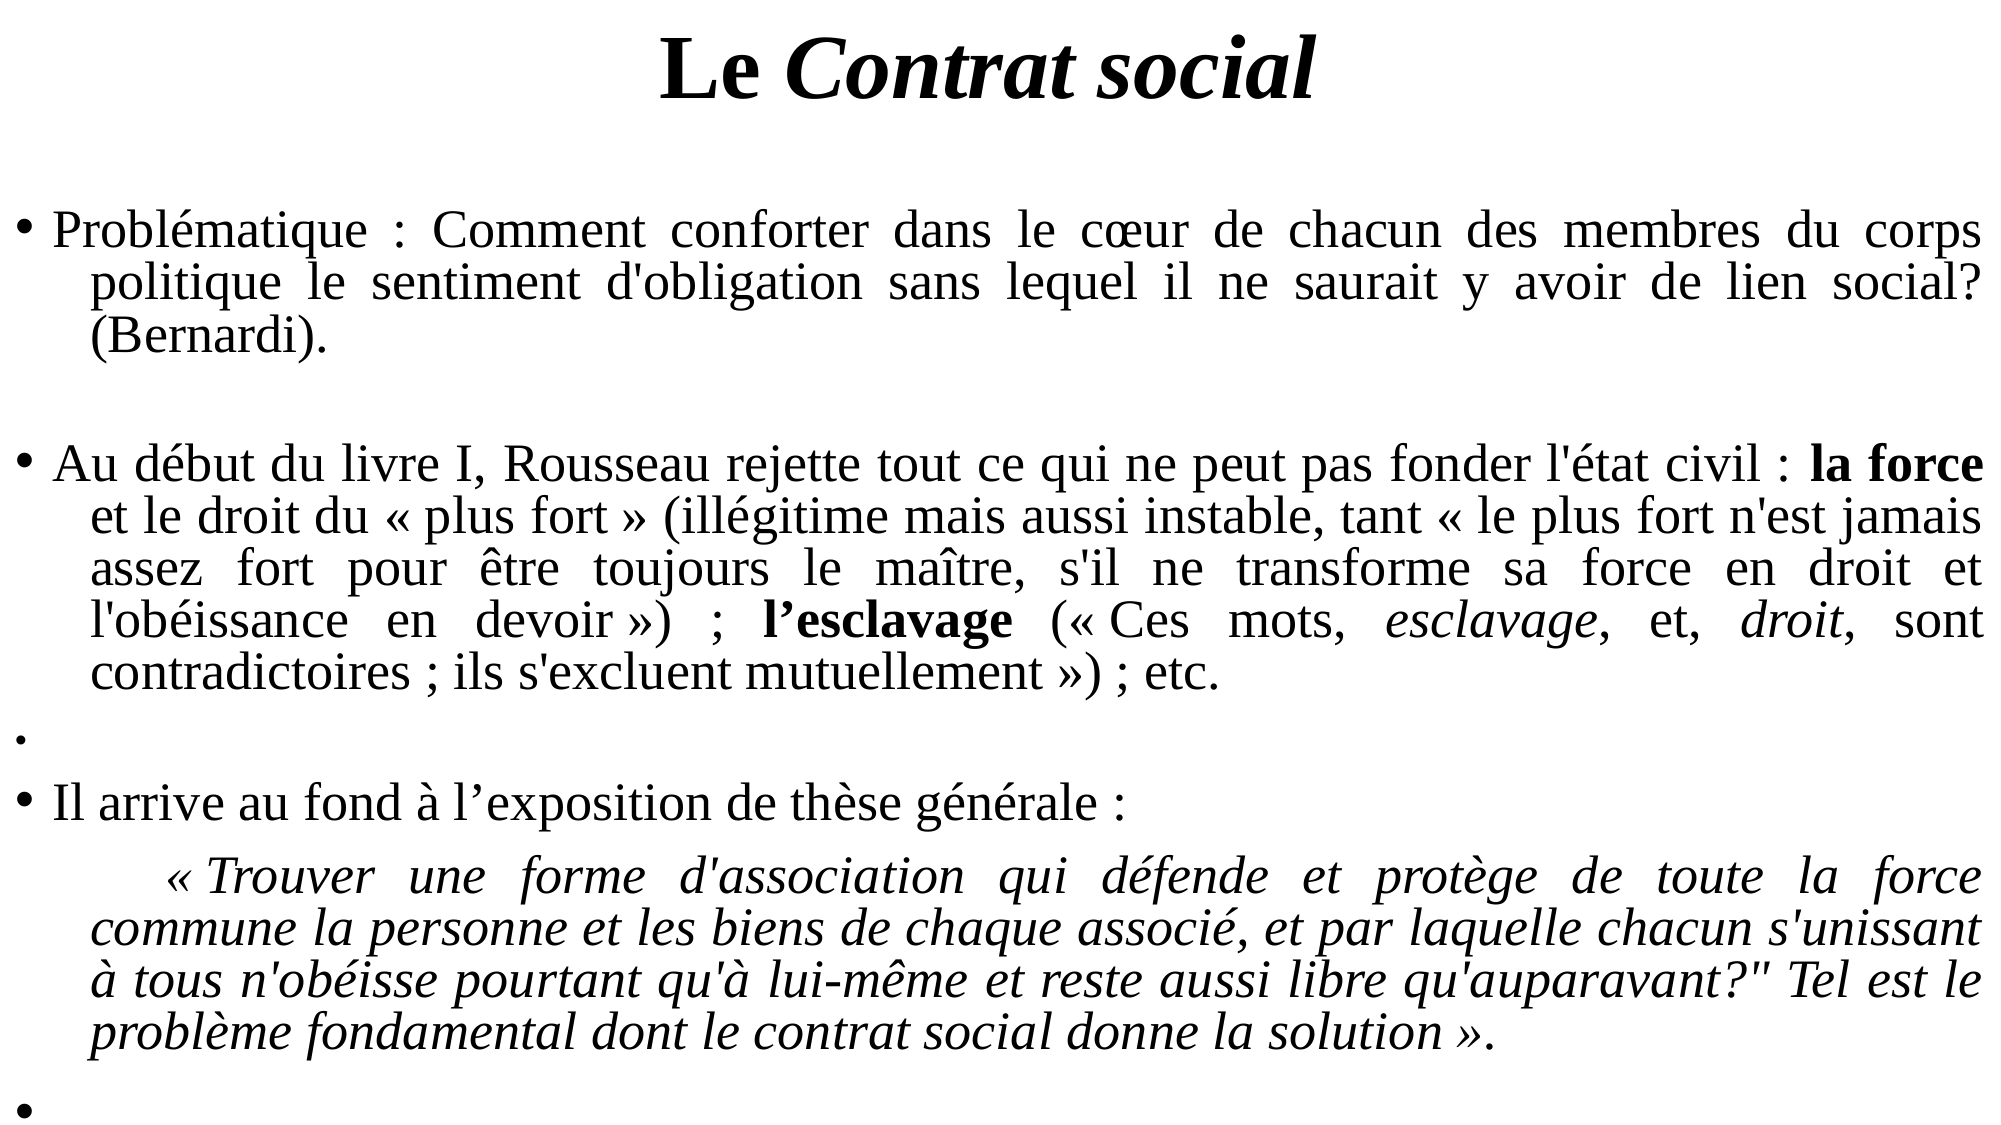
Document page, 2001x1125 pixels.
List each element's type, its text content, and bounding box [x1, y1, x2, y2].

title Le Contrat social [249, 0, 1750, 138]
list Problématique : Comment conforter dans le cœur de chacun des membres du corps politique le sentiment d'obligation sans lequel il ne saurait y avoir de lien social? (Bernardi). Au début du livre I, Rousseau rejette tout ce qui ne peut pas fonder l'état civil : la force et le droit du « plus fort » (illégitime mais aussi instable, tant « le plus fort n'est jamais assez fort pour être toujours le maître, s'il ne transforme sa force en droit et l'obéissance en devoir ») ; l’esclavage (« Ces mots, esclavage, et, droit, sont contradictoires ; ils s'excluent mutuellement ») ; etc. Il arrive au fond à l’exposition de thèse générale : « Trouver une forme d'association qui défende et protège de toute la force commune la personne et les biens de chaque associé, et par laquelle chacun s'unissant à tous n'obéisse pourtant qu'à lui-même et reste aussi libre qu'auparavant?" Tel est le problème fondamental dont le contrat social donne la solution ». [0, 198, 2000, 1125]
